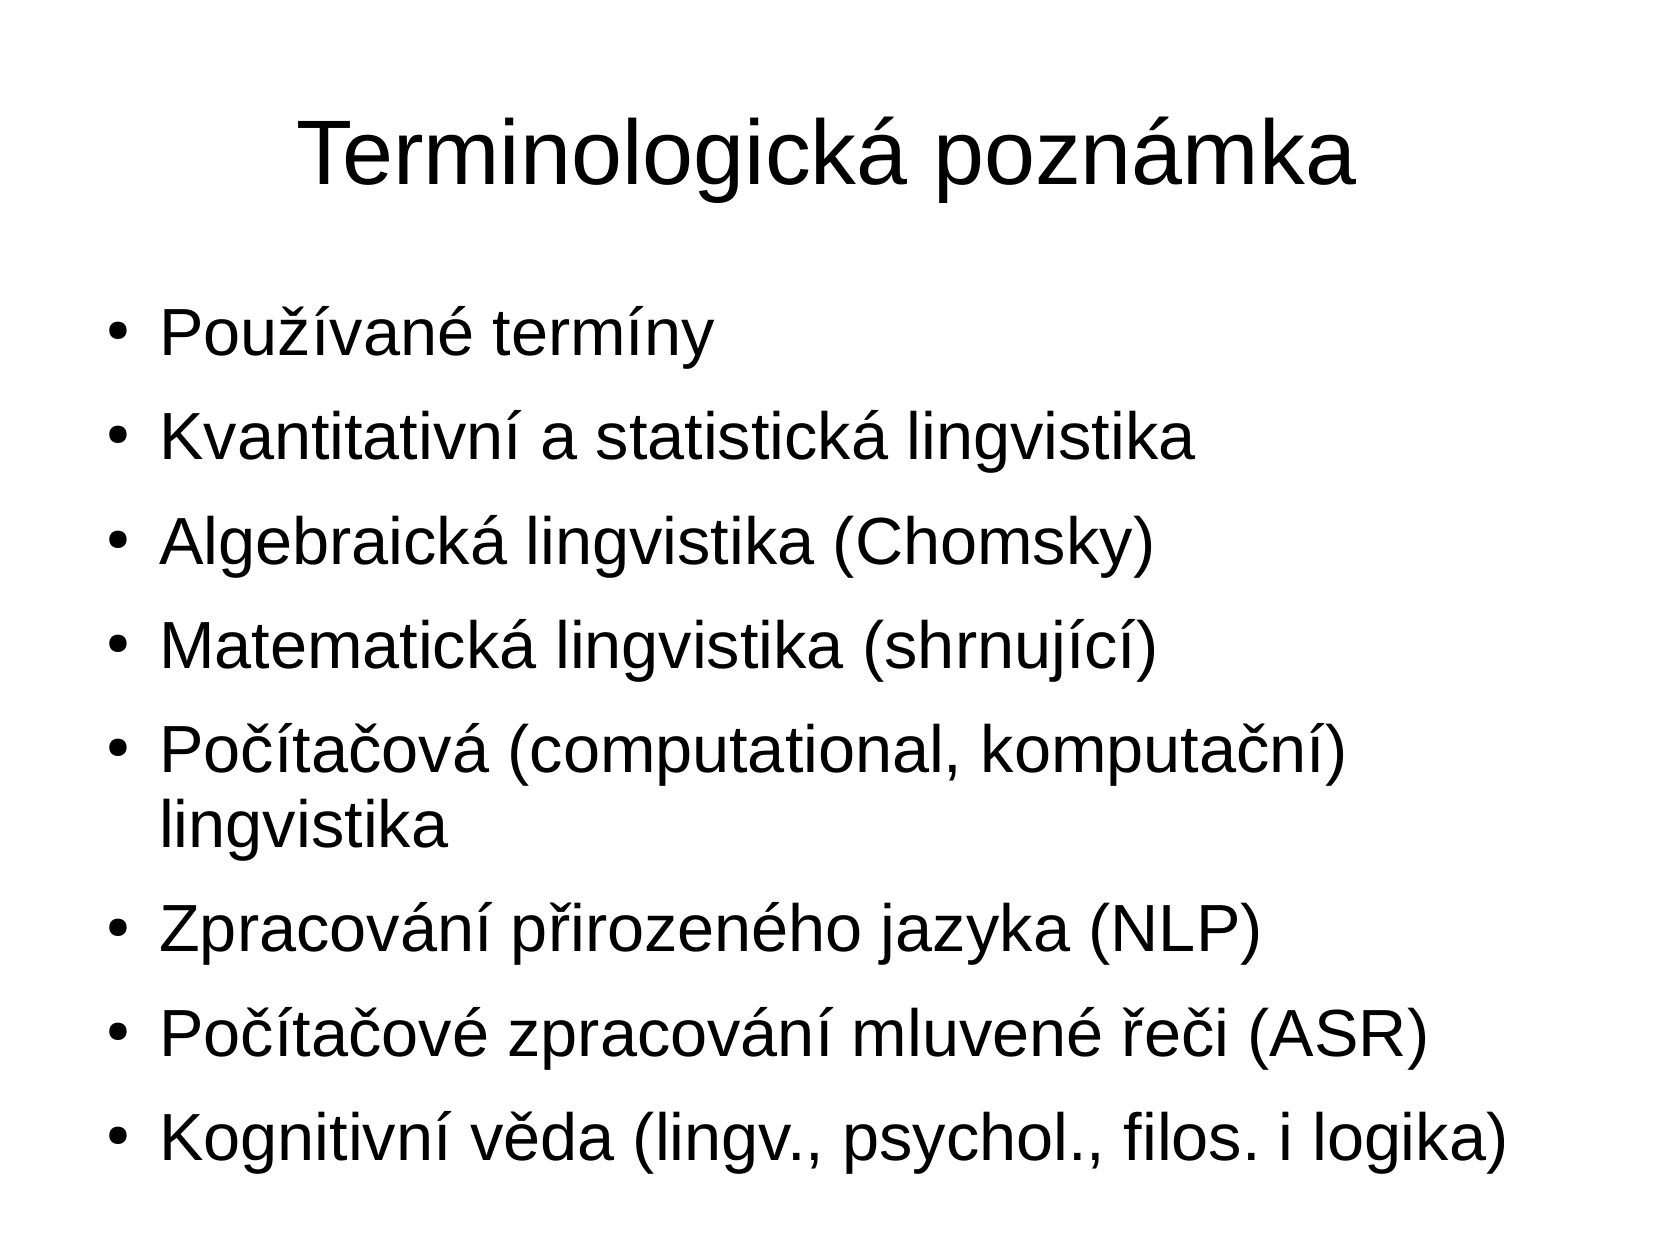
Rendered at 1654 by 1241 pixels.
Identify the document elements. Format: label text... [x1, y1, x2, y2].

title Terminologická poznámka [82, 49, 1571, 257]
list Používané termíny Kvantitativní a statistická lingvistika Algebraická lingvistika (Chomsky) Matematická lingvistika (shrnující) Počítačová (computational, komputační) lingvistika Zpracování přirozeného jazyka (NLP) Počítačové zpracování mluvené řeči (ASR) Kognitivní věda (lingv., psychol., filos. i logika) [88, 295, 1577, 1175]
